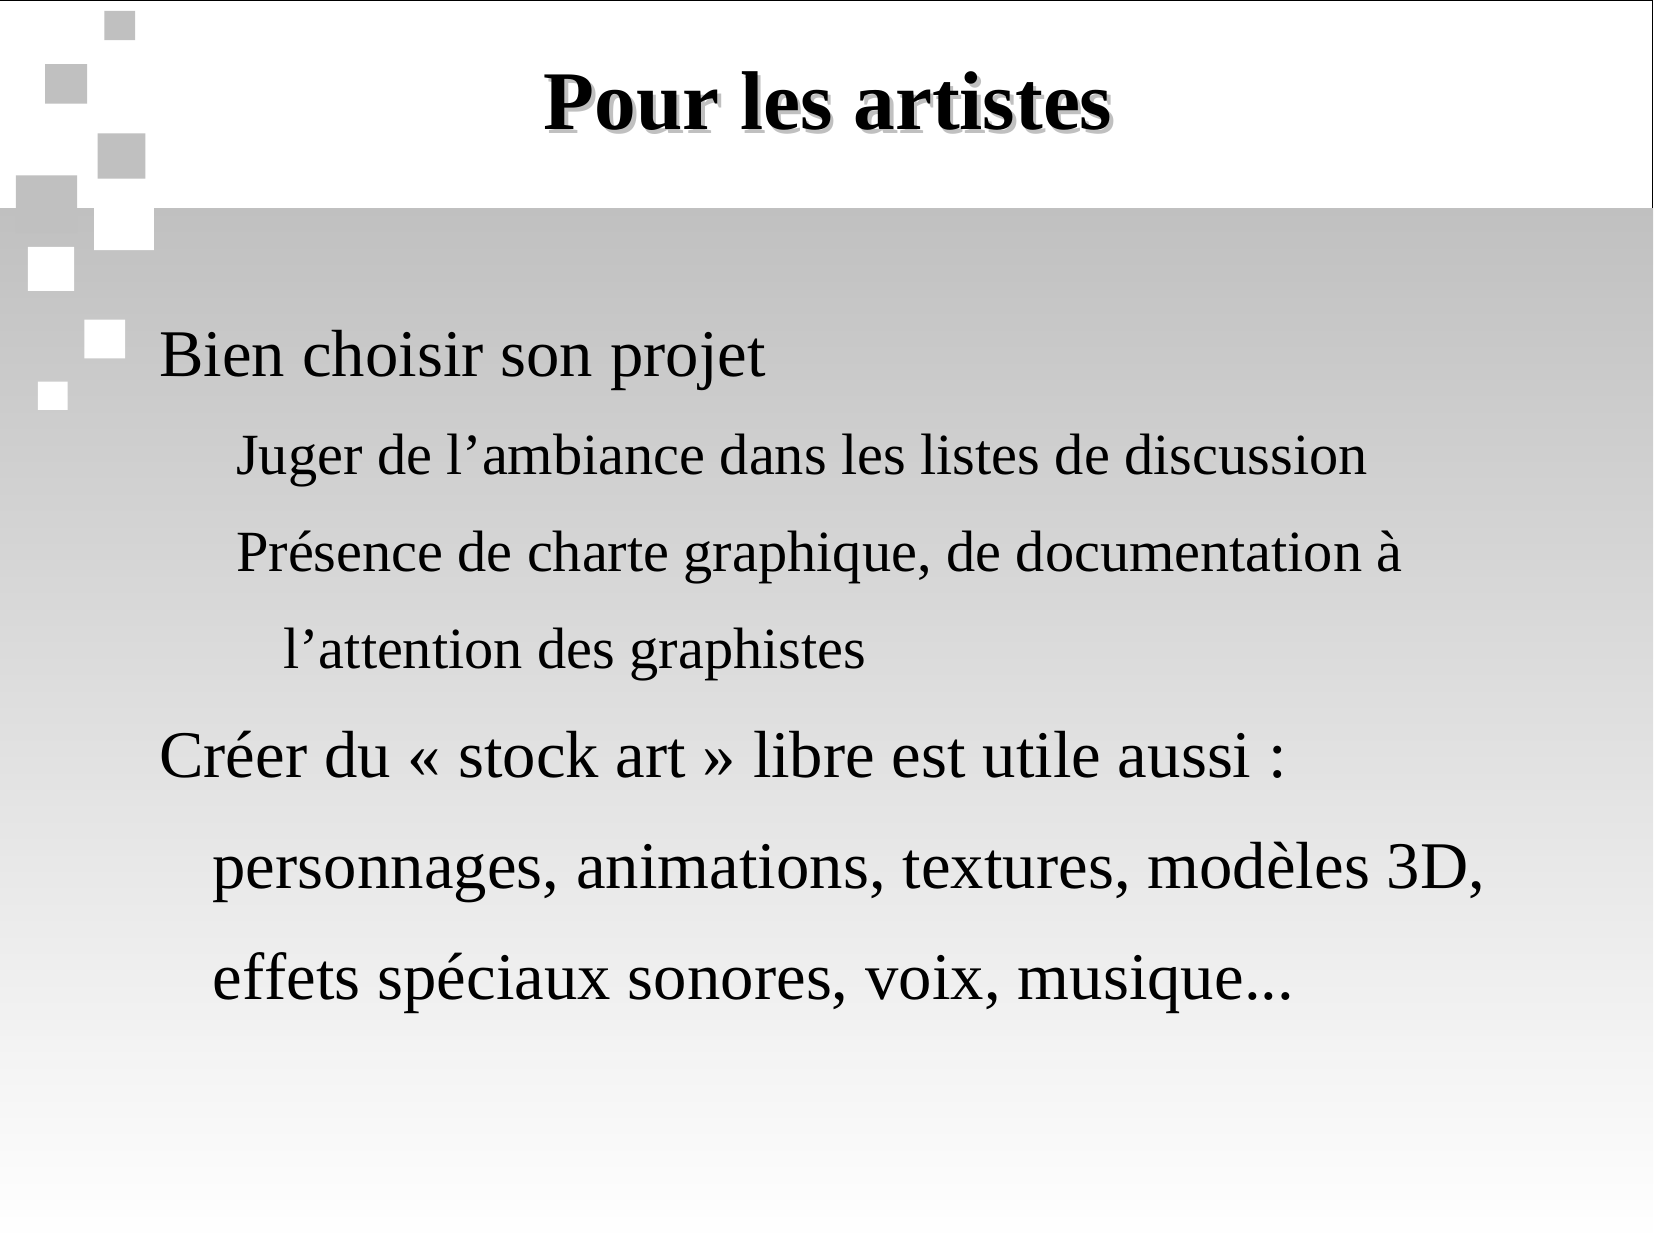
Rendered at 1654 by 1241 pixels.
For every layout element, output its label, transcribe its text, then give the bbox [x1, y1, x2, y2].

list Bien choisir son projet Juger de l’ambiance dans les listes de discussion Présence de charte graphique, de documentation à l’attention des graphistes Créer du « stock art » libre est utile aussi : personnages, animations, textures, modèles 3D, effets spéciaux sonores, voix, musique... [141, 279, 1532, 1183]
title Pour les artistes [90, 0, 1567, 204]
